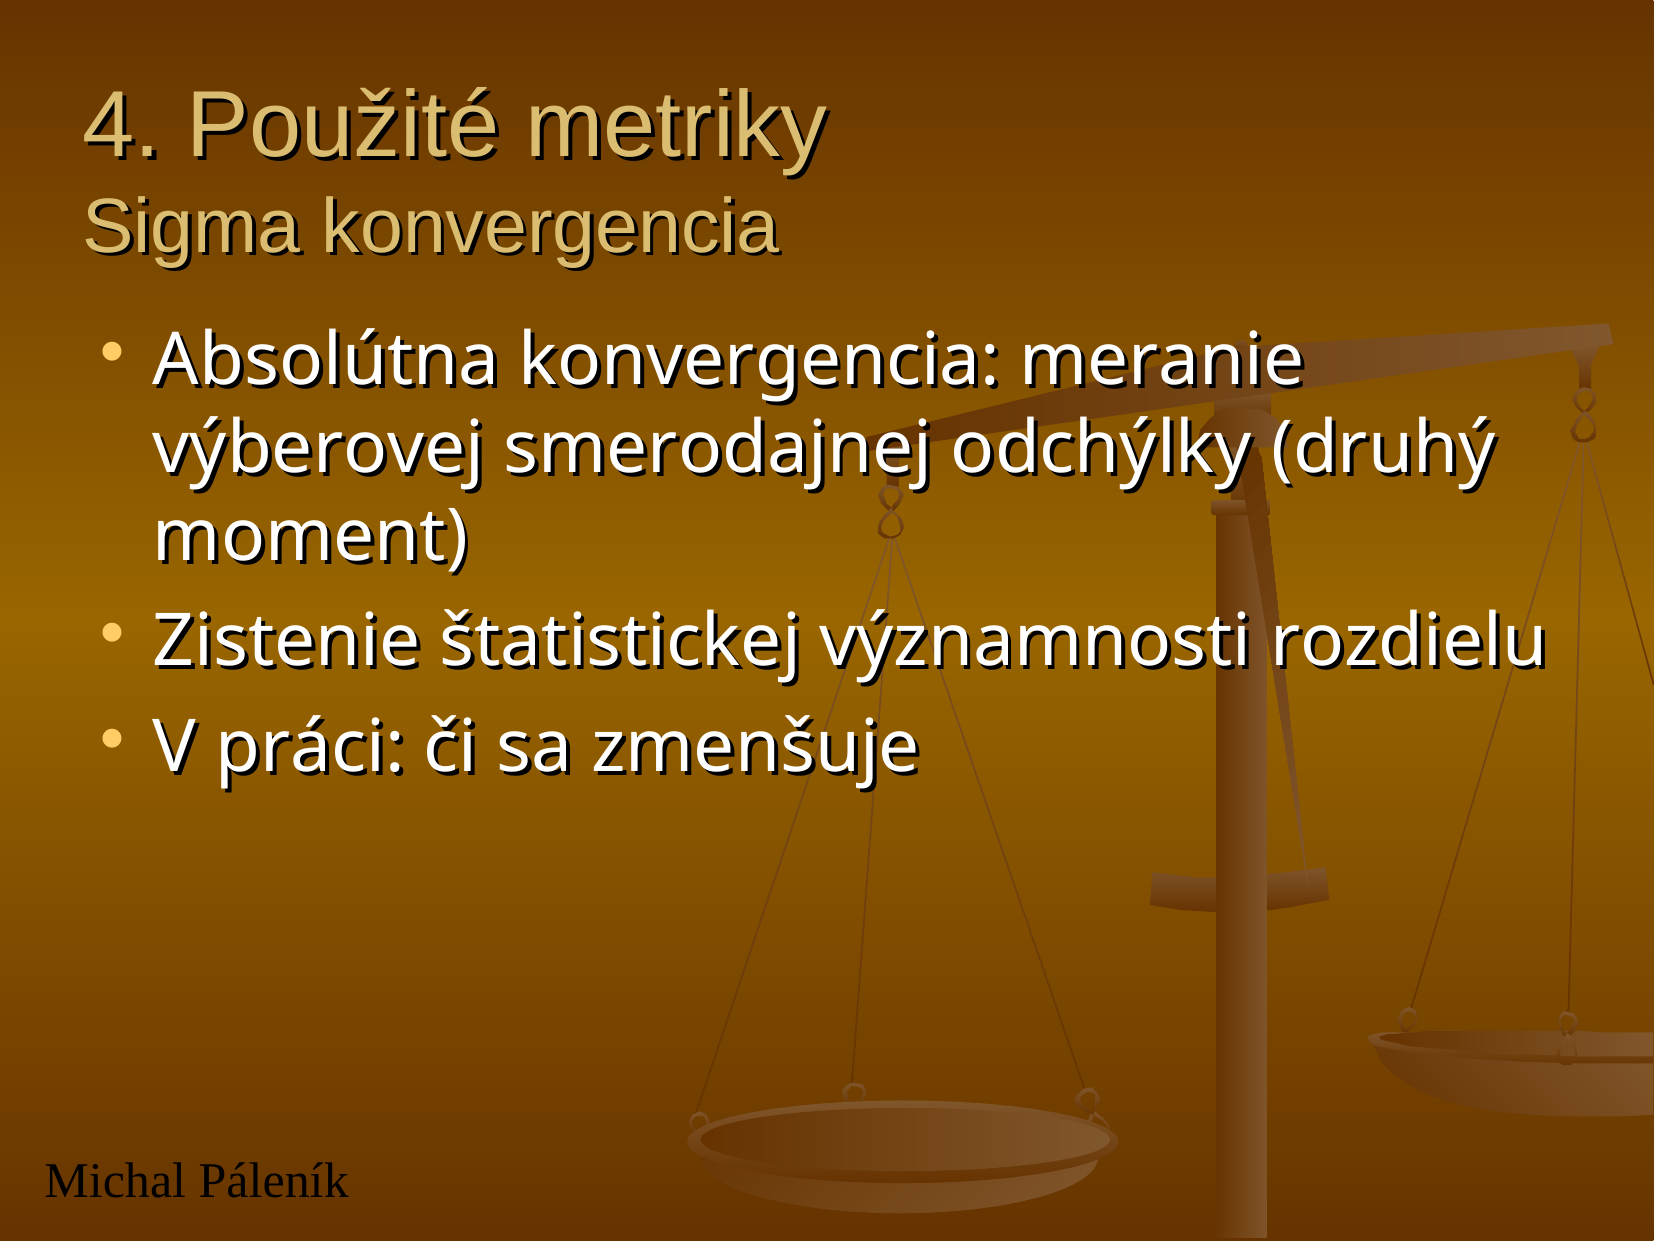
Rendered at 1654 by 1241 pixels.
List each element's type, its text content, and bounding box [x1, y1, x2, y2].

title 4. Použité metriky Sigma konvergencia [82, 39, 1572, 268]
list Absolútna konvergencia: meranie výberovej smerodajnej odchýlky (druhý moment) Zistenie štatistickej významnosti rozdielu V práci: či sa zmenšuje [82, 289, 1572, 1095]
